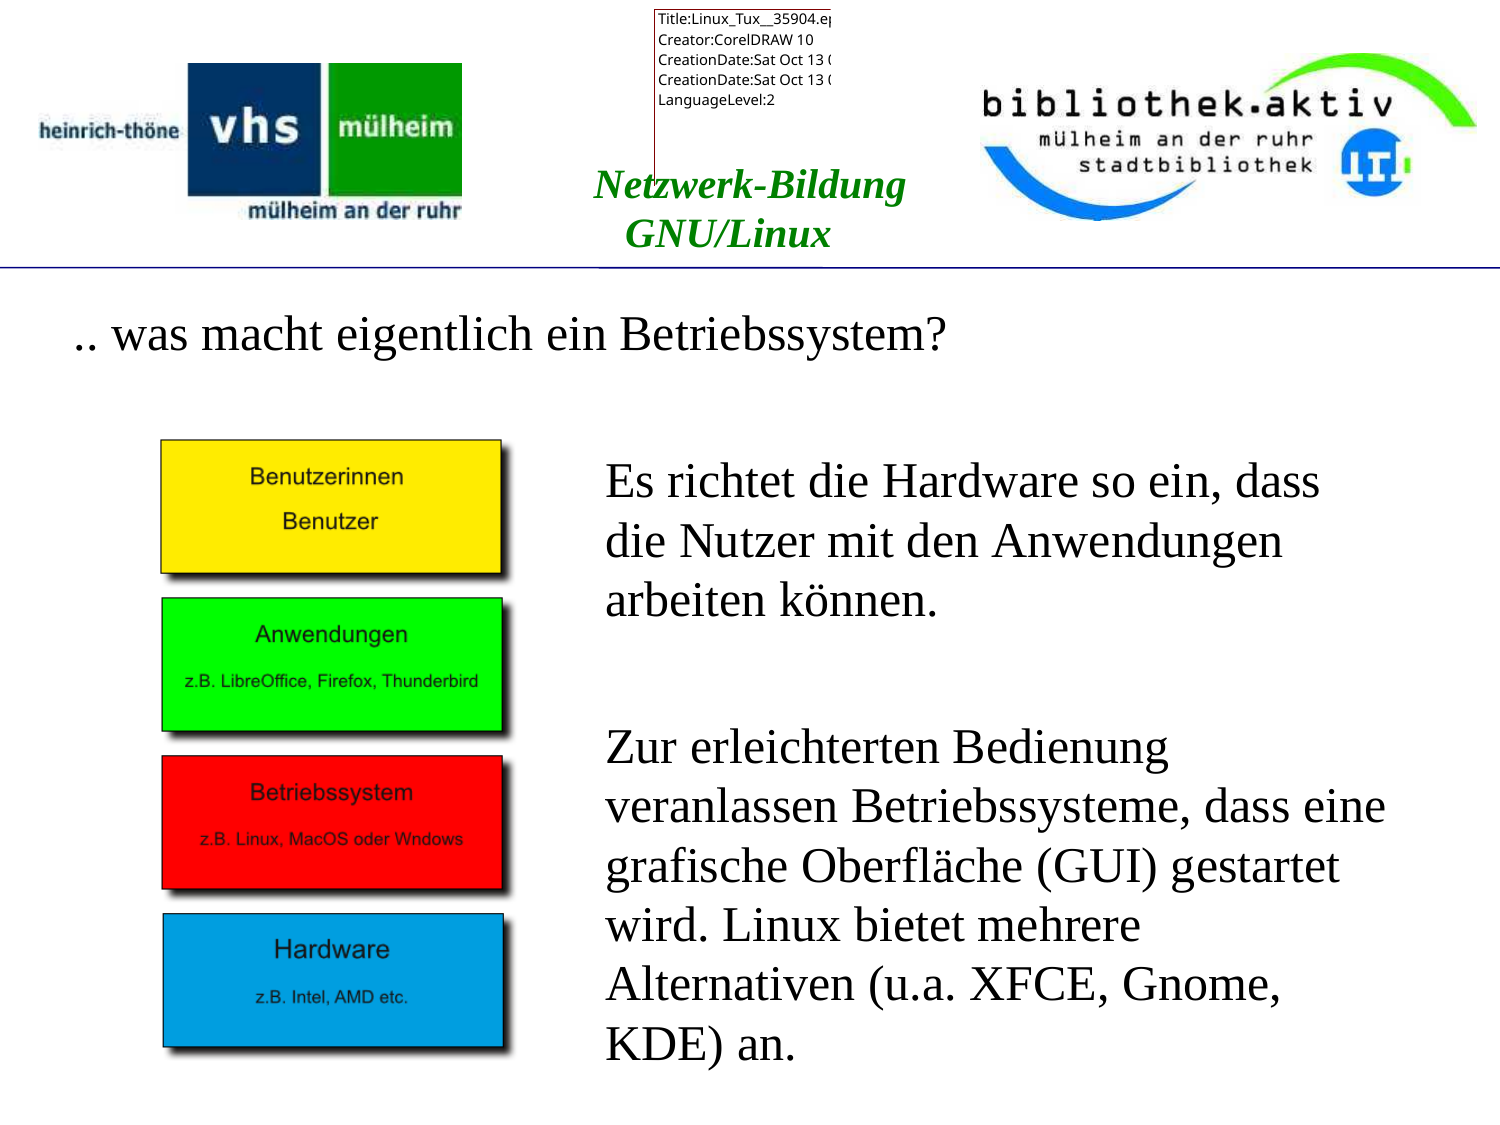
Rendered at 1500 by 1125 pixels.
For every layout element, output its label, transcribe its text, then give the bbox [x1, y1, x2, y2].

text_box Es richtet die Hardware so ein, dass die Nutzer mit den Anwendungen arbeiten können. [590, 442, 1400, 637]
text_box Netzwerk-Bildung GNU/Linux [578, 151, 934, 266]
picture [653, 8, 831, 151]
picture [147, 407, 532, 1080]
picture [980, 53, 1477, 221]
text_box Zur erleichterten Bedienung veranlassen Betriebssysteme, dass eine grafische Oberfläche (GUI) gestartet wird. Linux bietet mehrere Alternativen (u.a. XFCE, Gnome, KDE) an. [590, 708, 1418, 1034]
text_box .. was macht eigentlich ein Betriebssystem? [59, 295, 1123, 371]
picture [38, 63, 462, 220]
